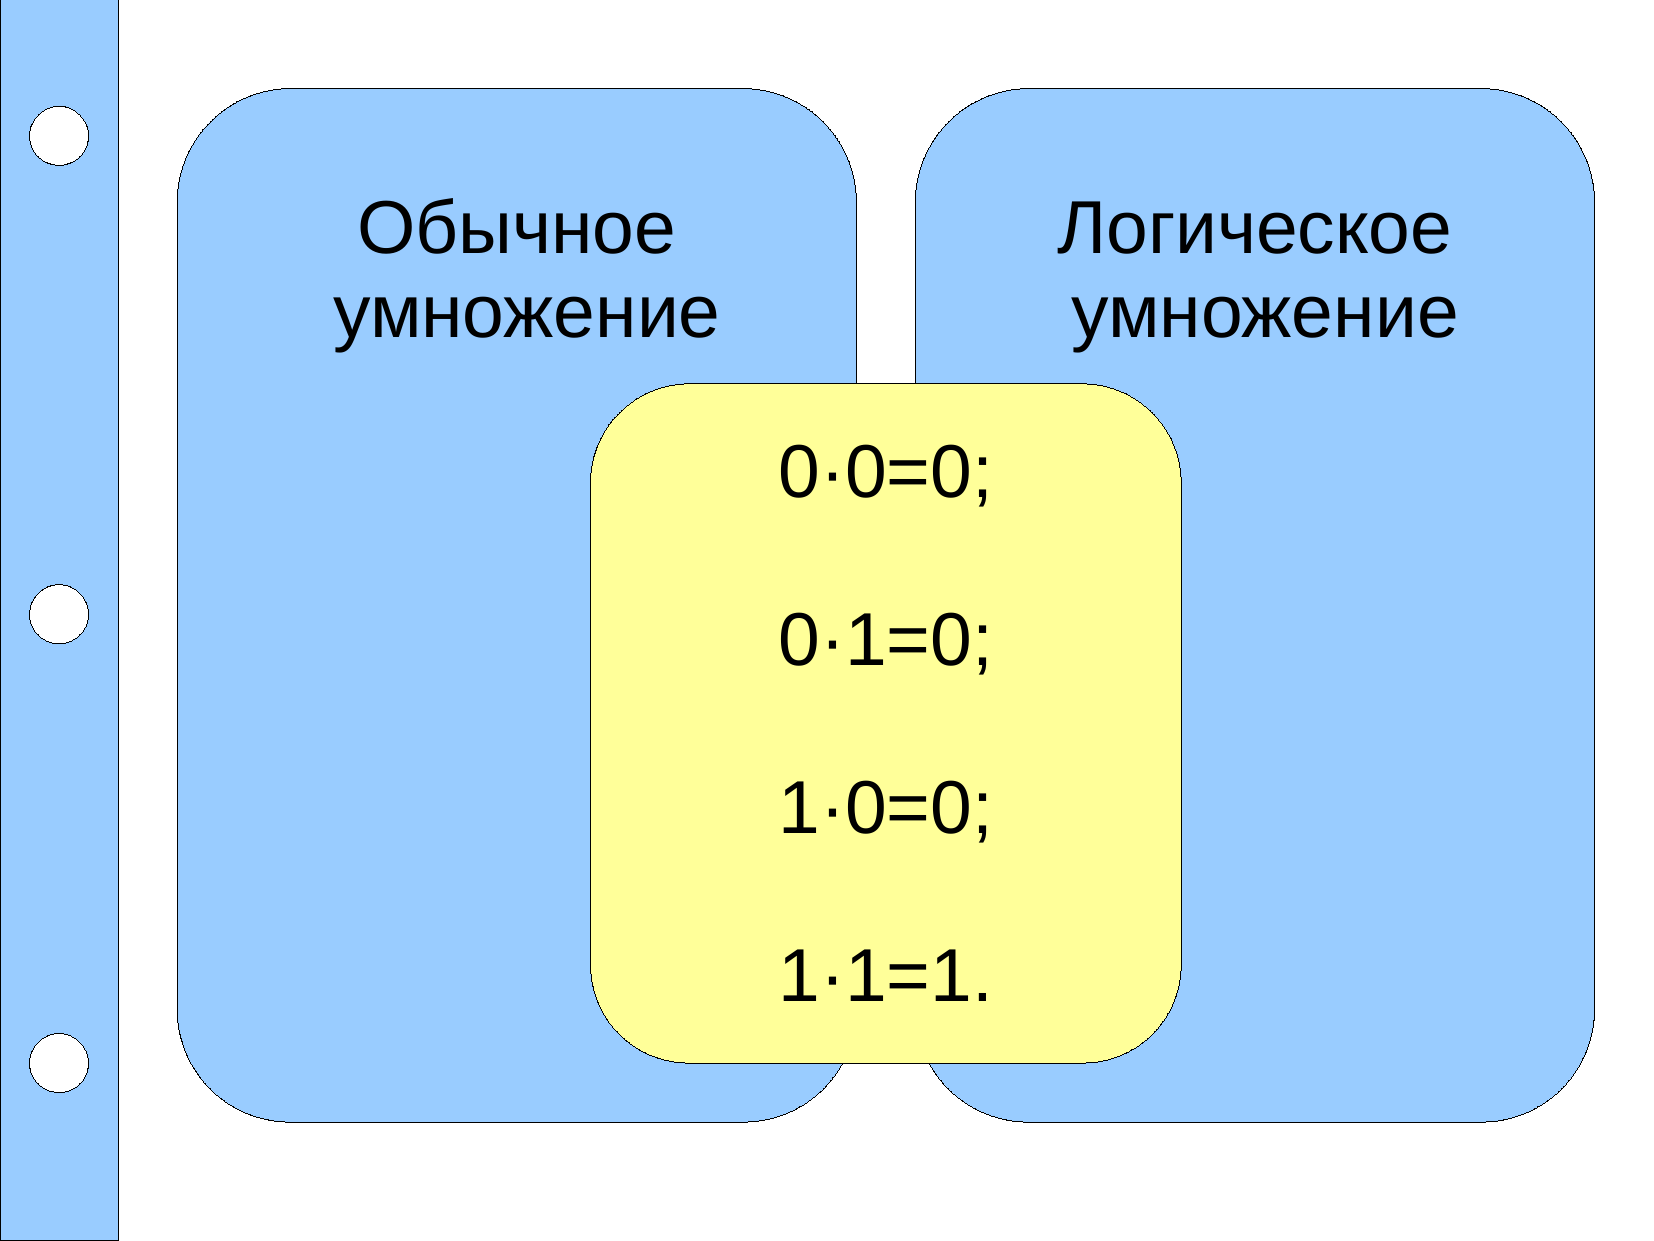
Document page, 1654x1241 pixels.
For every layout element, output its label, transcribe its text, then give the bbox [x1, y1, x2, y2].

text_box Обычное умножение [177, 88, 857, 1123]
text_box 0·0=0; 0·1=0; 1·0=0; 1·1=1. [590, 383, 1182, 1064]
text_box Логическое умножение [915, 88, 1595, 1123]
text_box [177, 59, 1595, 243]
text_box [0, 0, 119, 1241]
